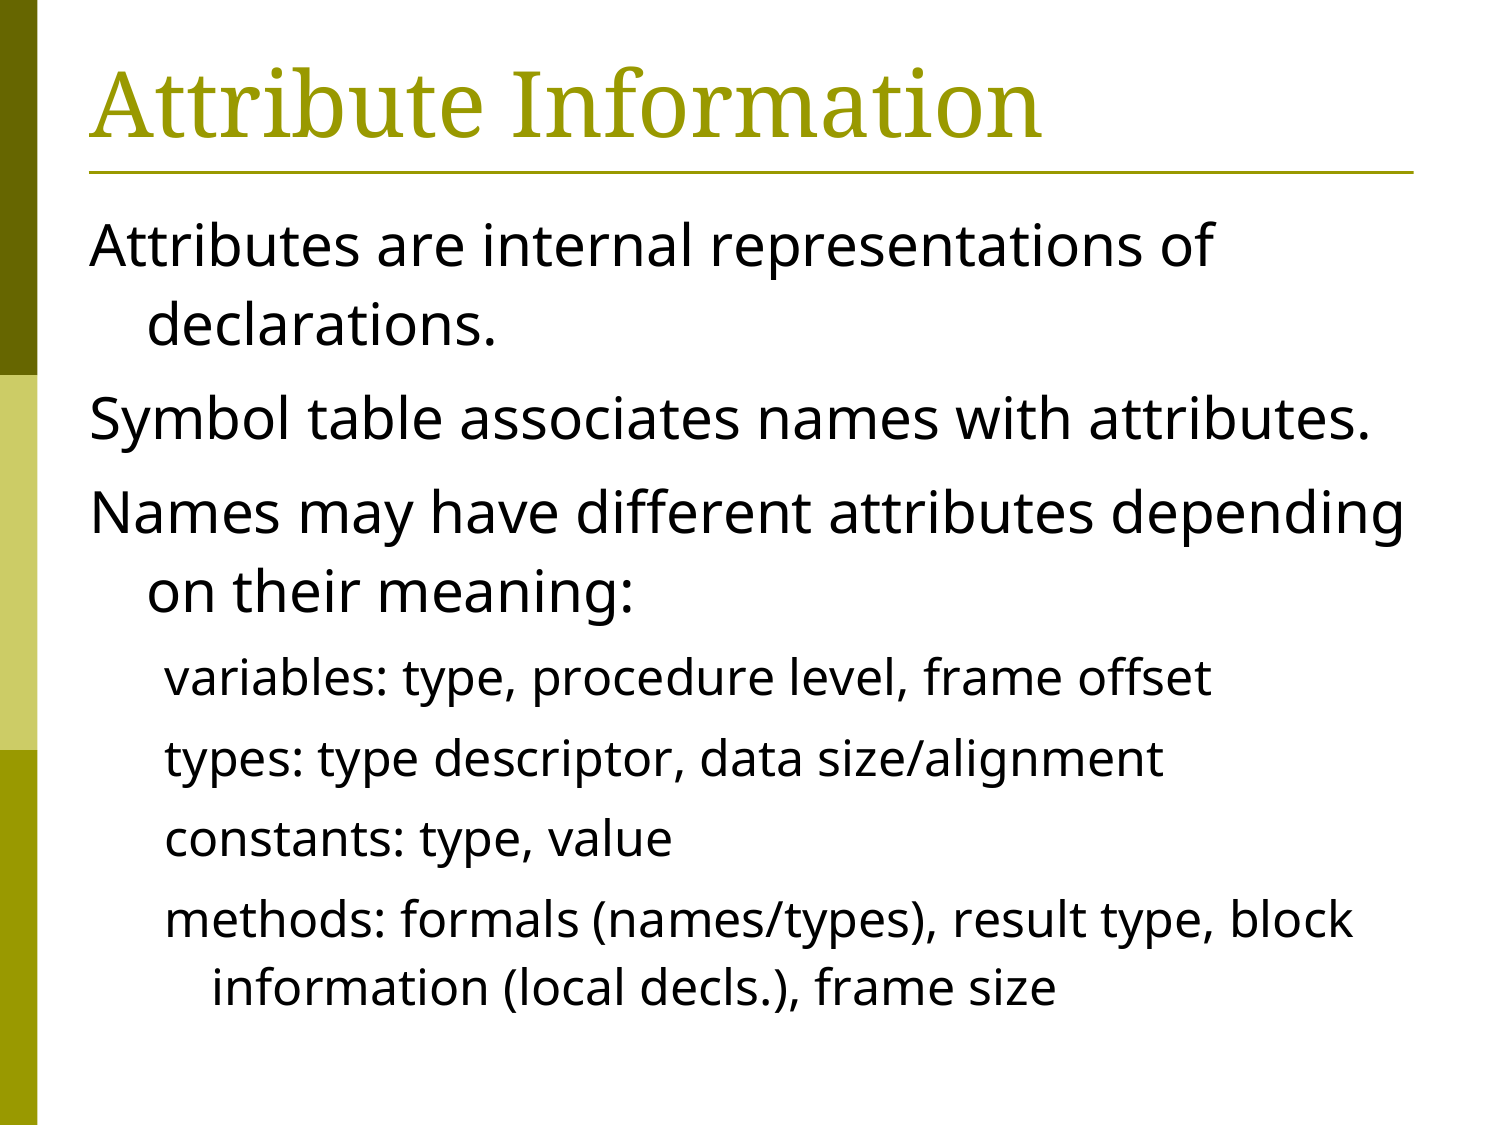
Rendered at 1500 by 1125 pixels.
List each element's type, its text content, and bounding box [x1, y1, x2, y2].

list Attributes are internal representations of declarations. Symbol table associates names with attributes. Names may have different attributes depending on their meaning: variables: type, procedure level, frame offset types: type descriptor, data size/alignment constants: type, value methods: formals (names/types), result type, block information (local decls.), frame size [75, 196, 1426, 1006]
title Attribute Information [75, 45, 1426, 173]
